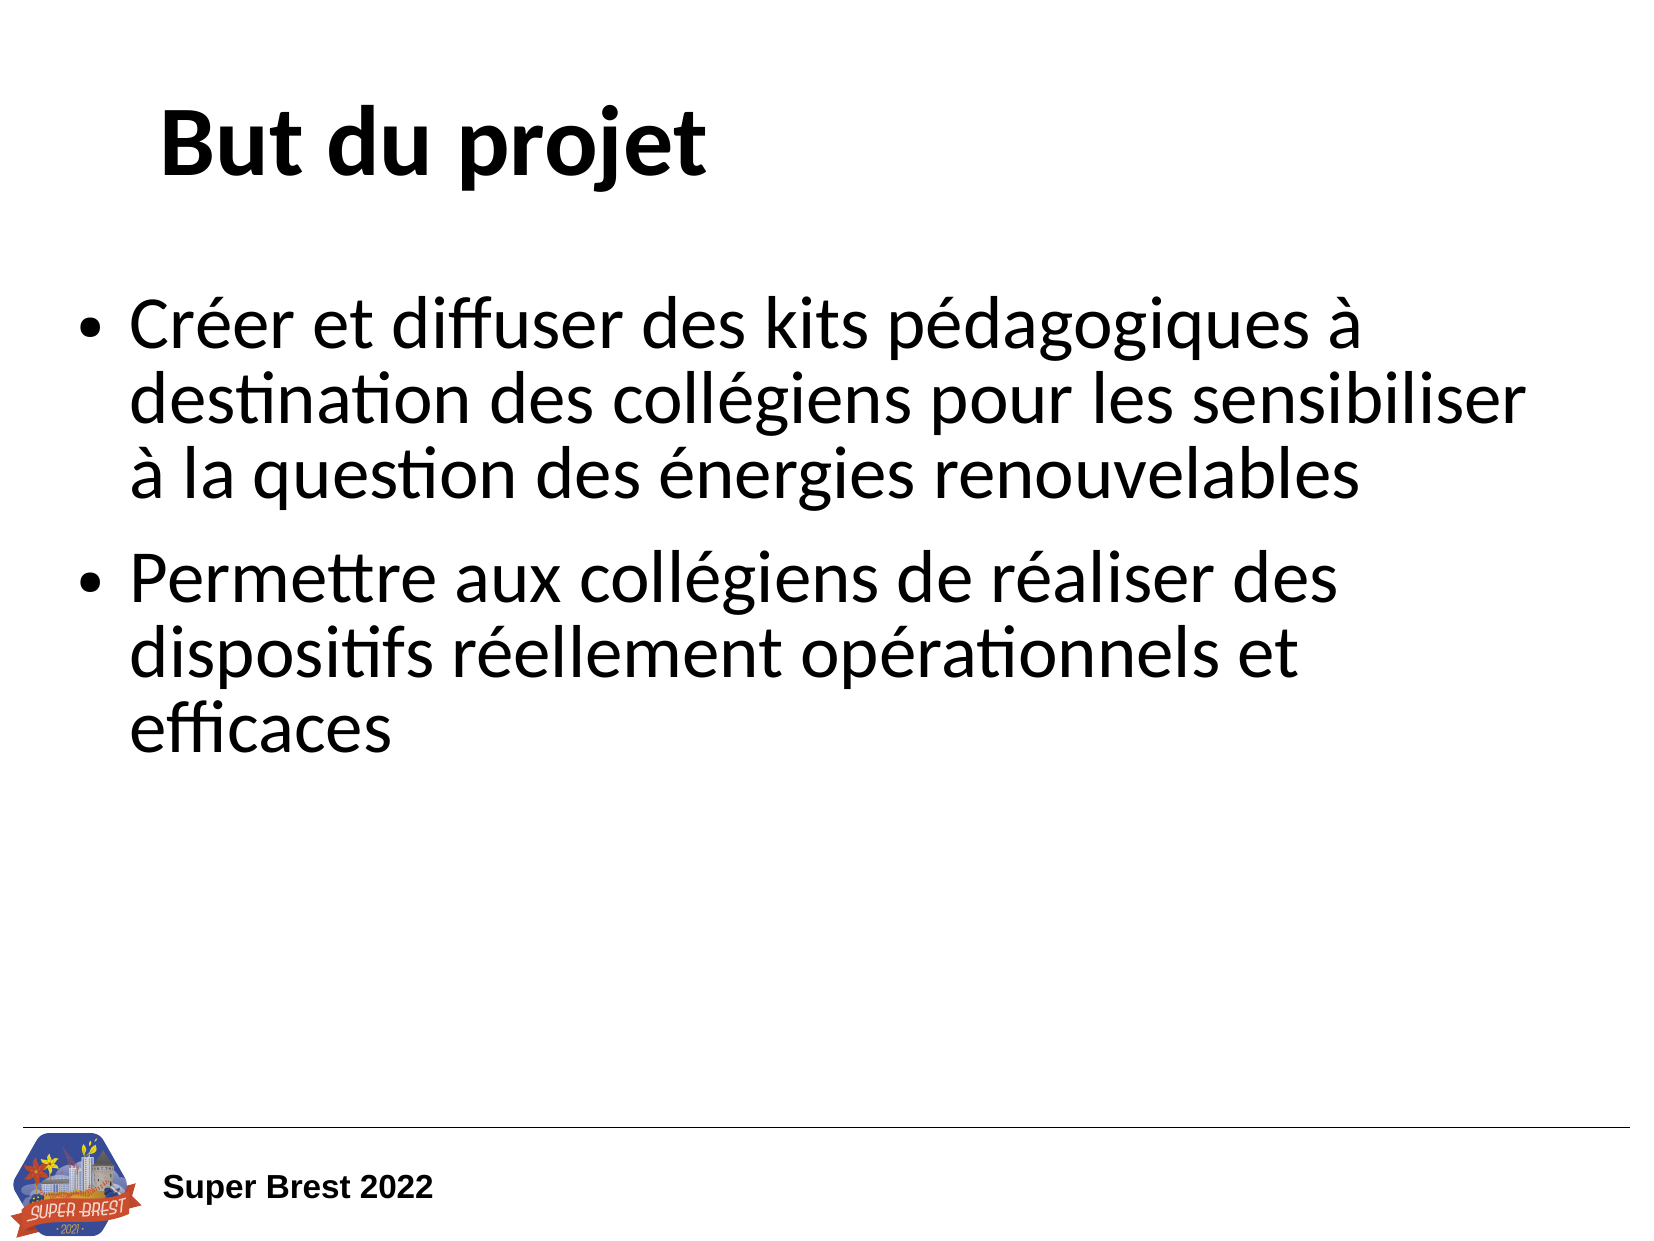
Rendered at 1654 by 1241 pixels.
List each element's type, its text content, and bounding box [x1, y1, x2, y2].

list Créer et diffuser des kits pédagogiques à destination des collégiens pour les sensibiliser à la question des énergies renouvelables Permettre aux collégiens de réaliser des dispositifs réellement opérationnels et efficaces [59, 291, 1548, 1111]
title But du projet [11, 47, 1347, 255]
text_box Super Brest 2022 [147, 1160, 1070, 1214]
picture [10, 1133, 142, 1238]
